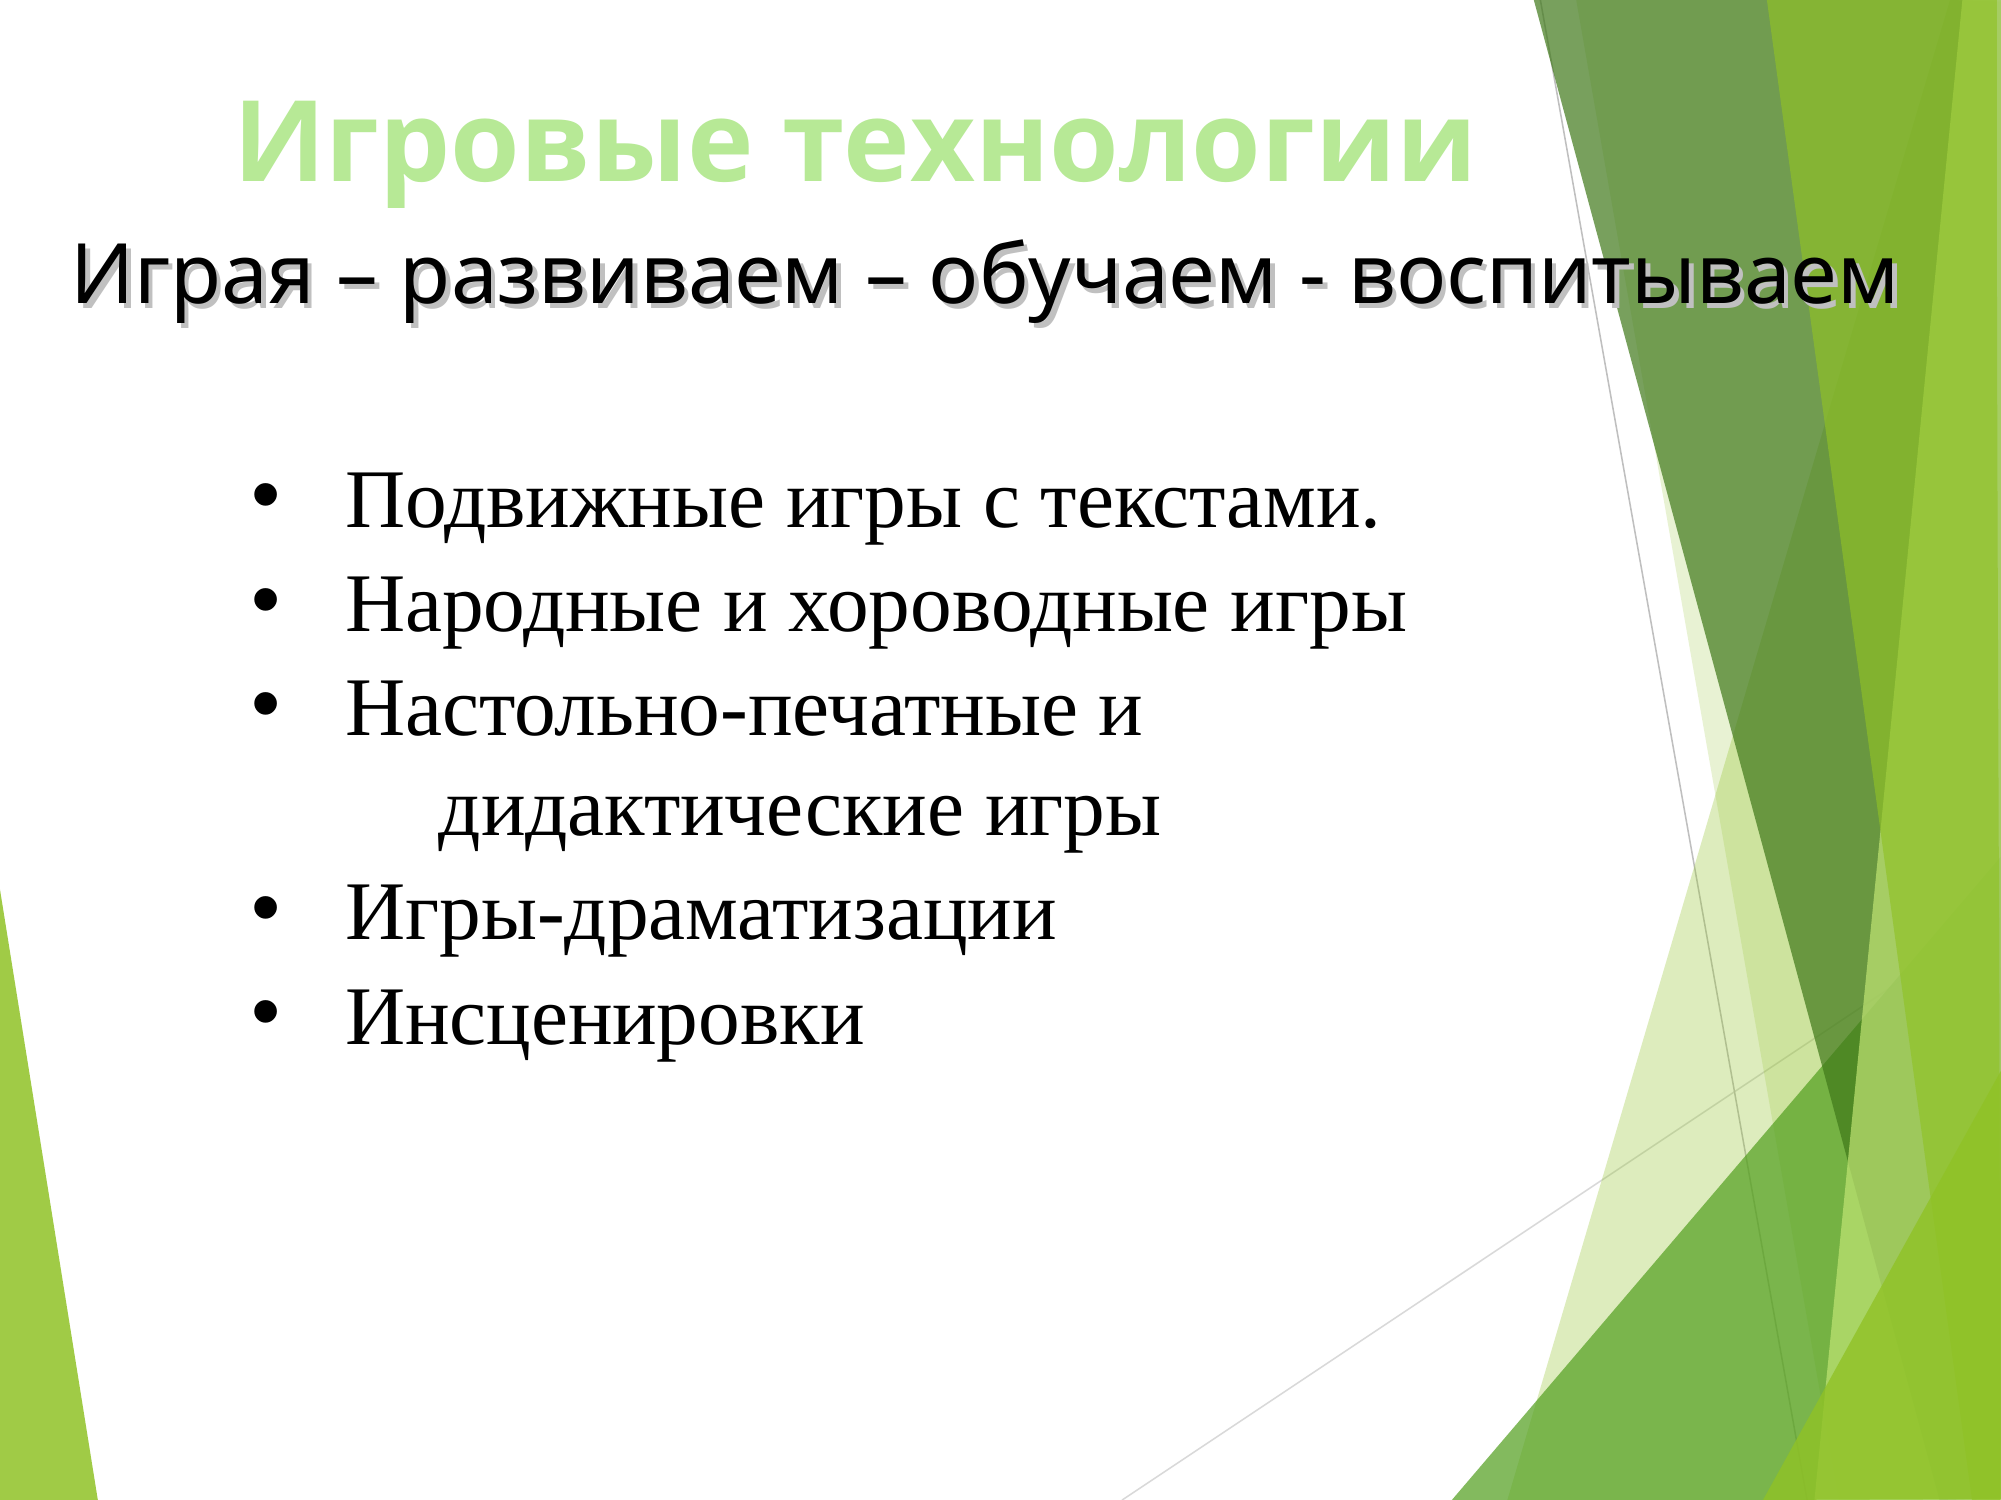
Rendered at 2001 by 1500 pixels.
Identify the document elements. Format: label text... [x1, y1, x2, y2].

text_box Подвижные игры с текстами. Народные и хороводные игры Настольно-печатные и дидактические игры Игры-драматизации Инсценировки [236, 437, 1530, 1068]
text_box Игровые технологии [218, 61, 1493, 211]
text_box Играя – развиваем – обучаем - воспитываем [55, 213, 1916, 328]
